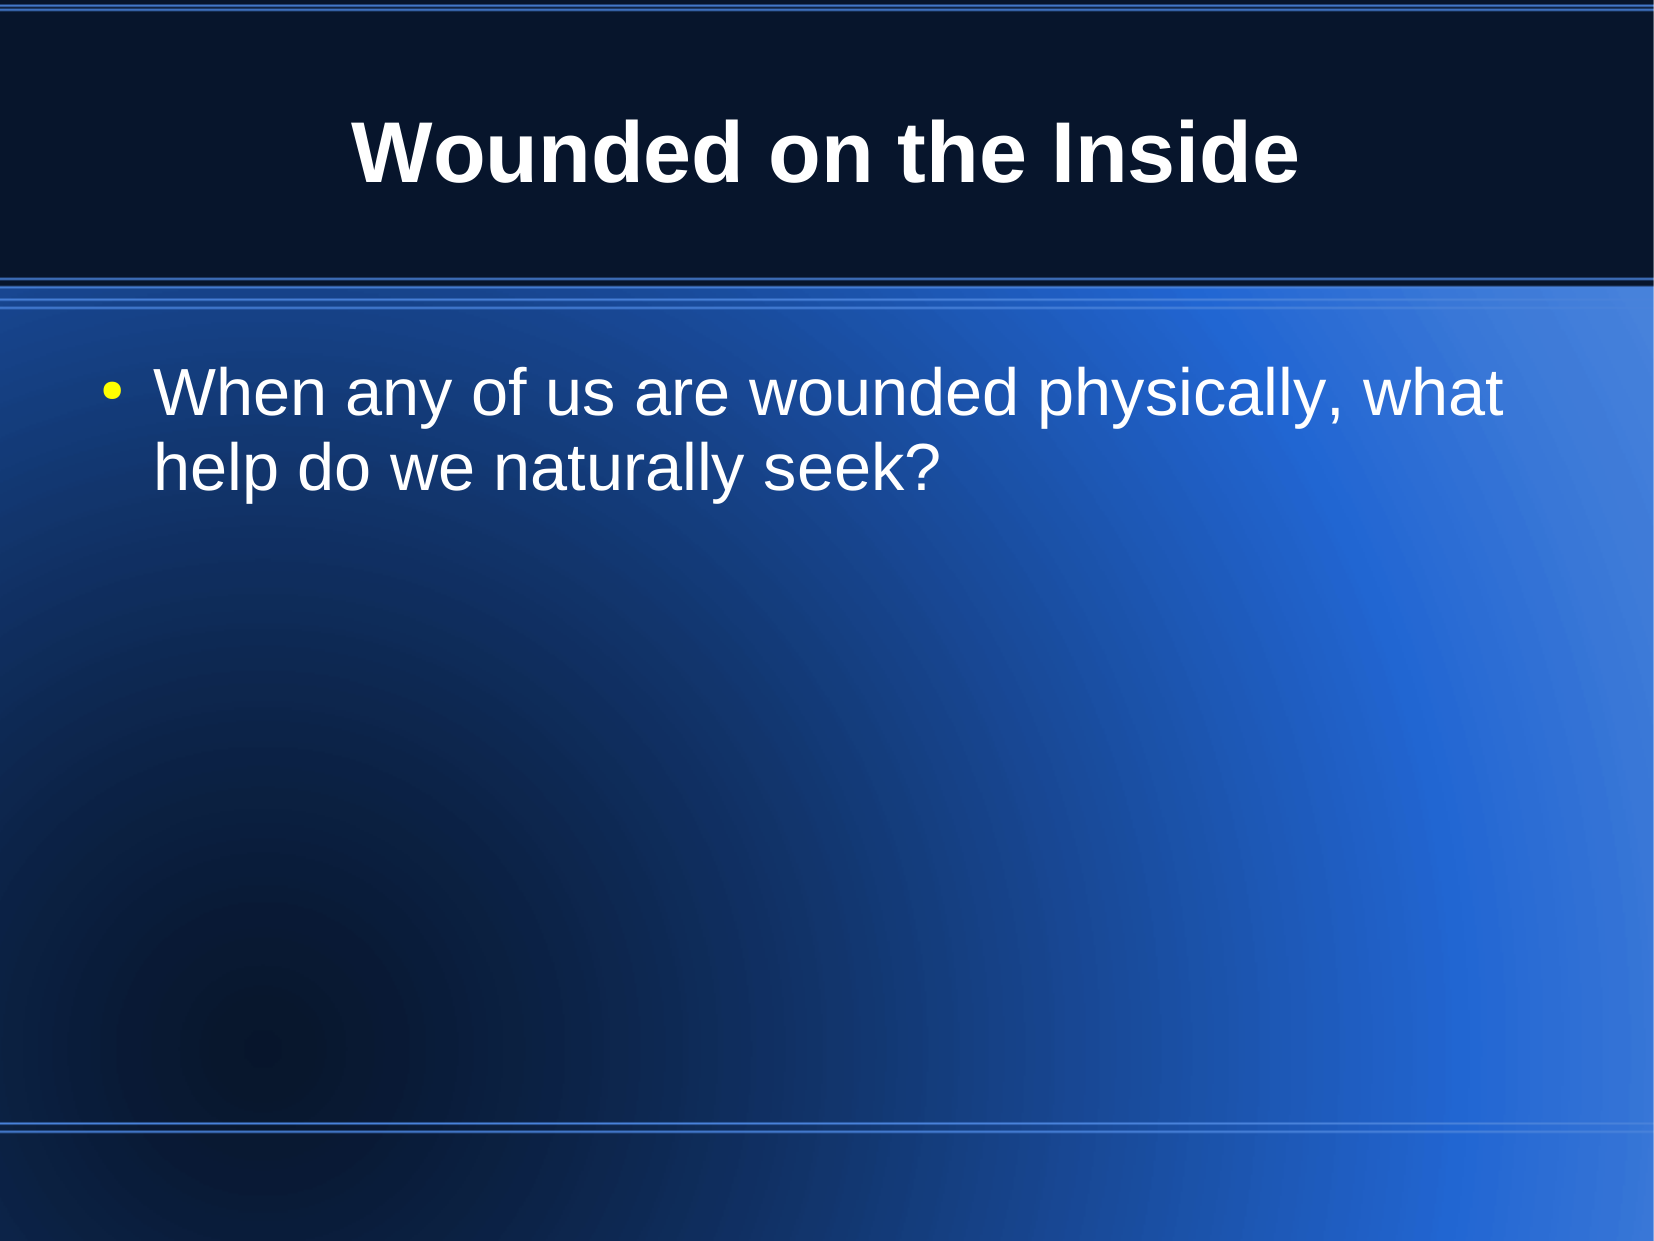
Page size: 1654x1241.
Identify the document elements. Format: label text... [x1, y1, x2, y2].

title Wounded on the Inside [82, 49, 1571, 257]
list When any of us are wounded physically, what help do we naturally seek? [82, 355, 1571, 1058]
picture [0, 0, 1654, 1241]
